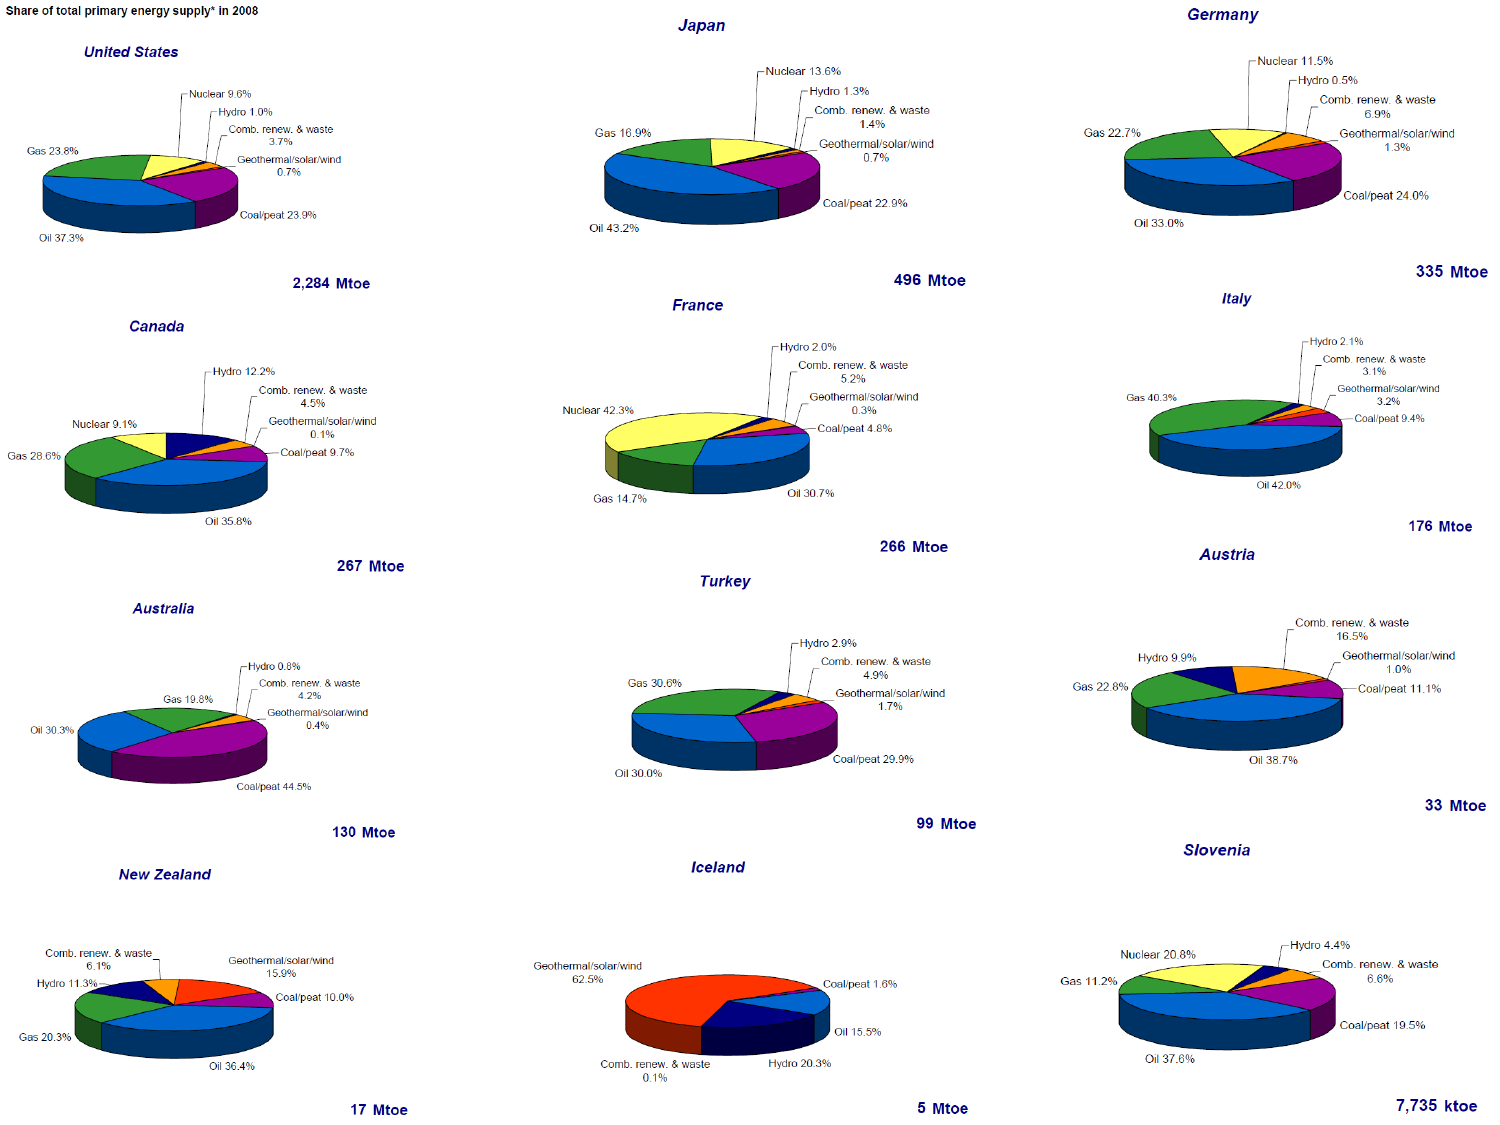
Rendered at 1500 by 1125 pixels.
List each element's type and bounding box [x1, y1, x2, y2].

picture [0, 0, 408, 297]
picture [525, 849, 987, 1125]
picture [0, 308, 420, 582]
picture [1051, 0, 1500, 823]
picture [1028, 834, 1500, 1125]
picture [0, 589, 408, 848]
picture [537, 0, 987, 840]
picture [0, 856, 443, 1125]
